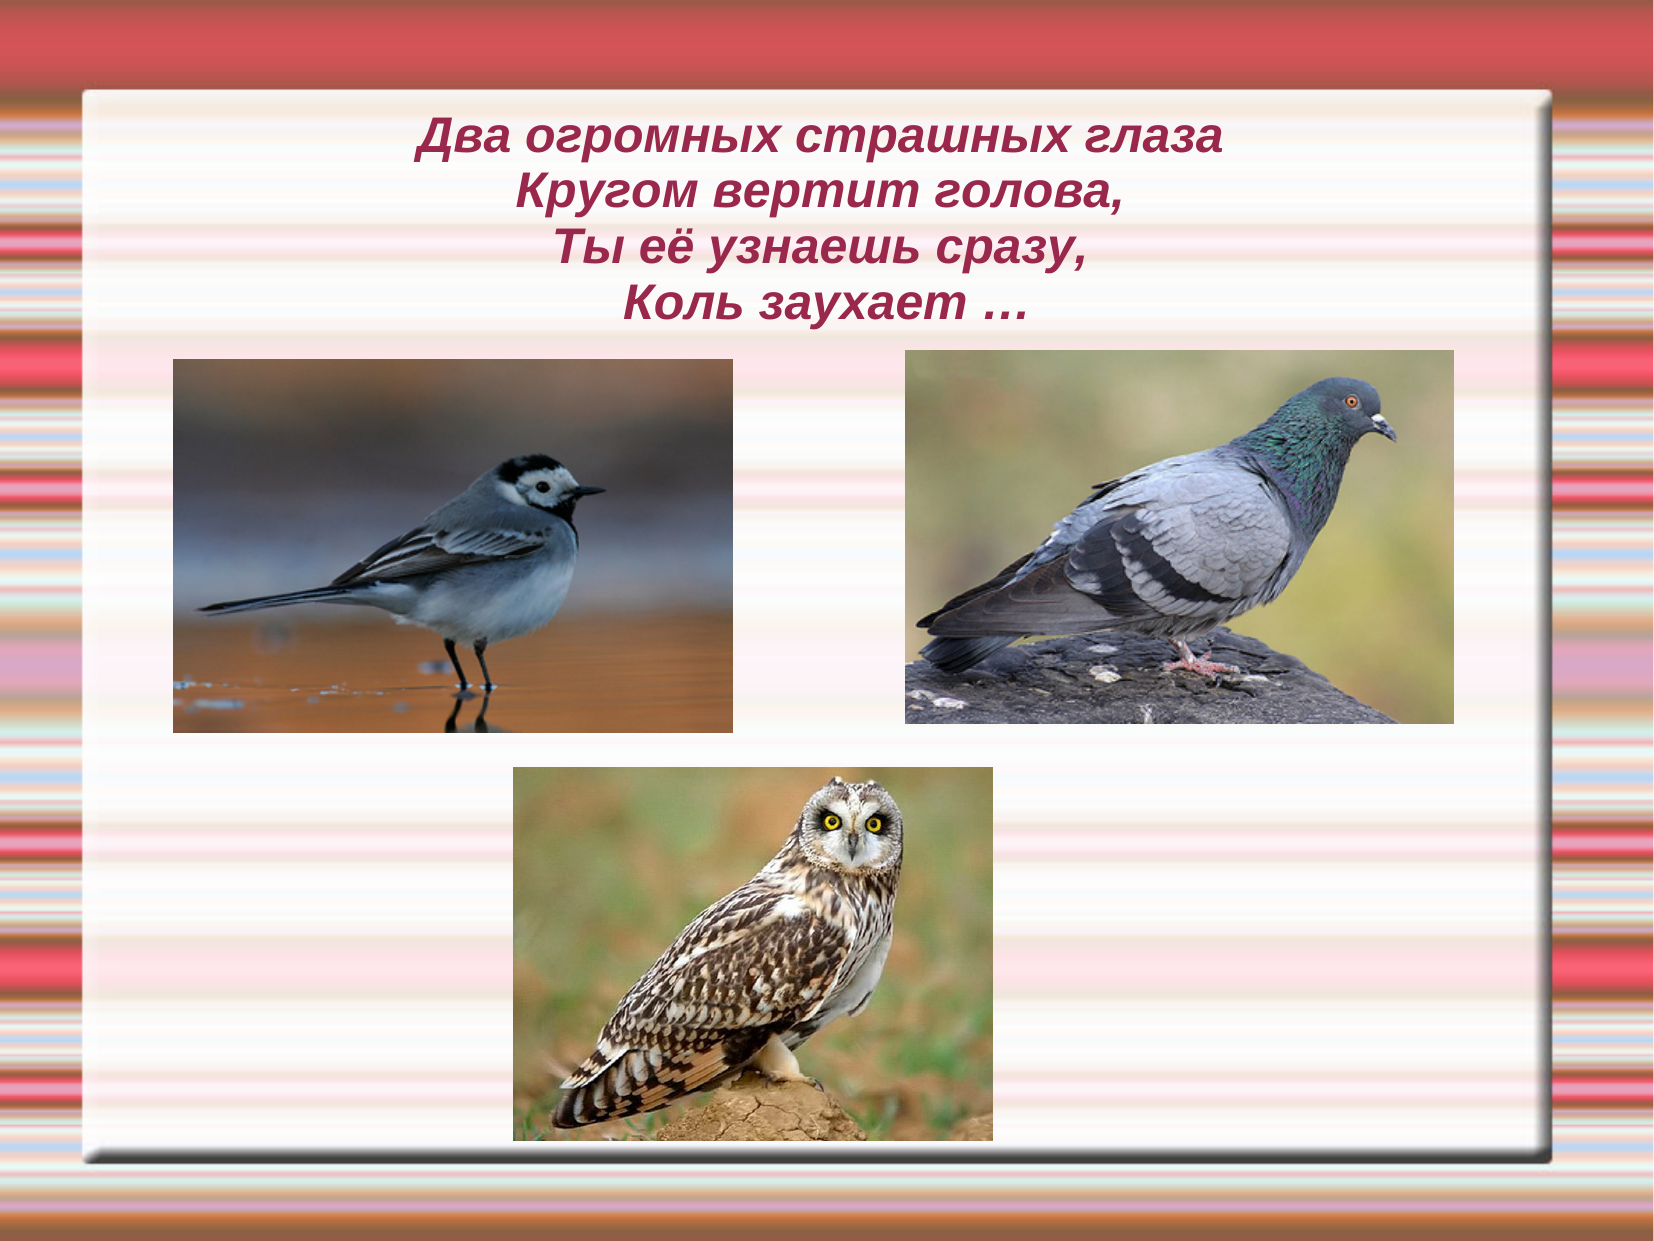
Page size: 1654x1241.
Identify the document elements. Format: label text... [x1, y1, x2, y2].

picture [0, 0, 1654, 1241]
title Два огромных страшных глаза Кругом вертит голова, Ты её узнаешь сразу, Коль заухает … [121, 104, 1534, 333]
